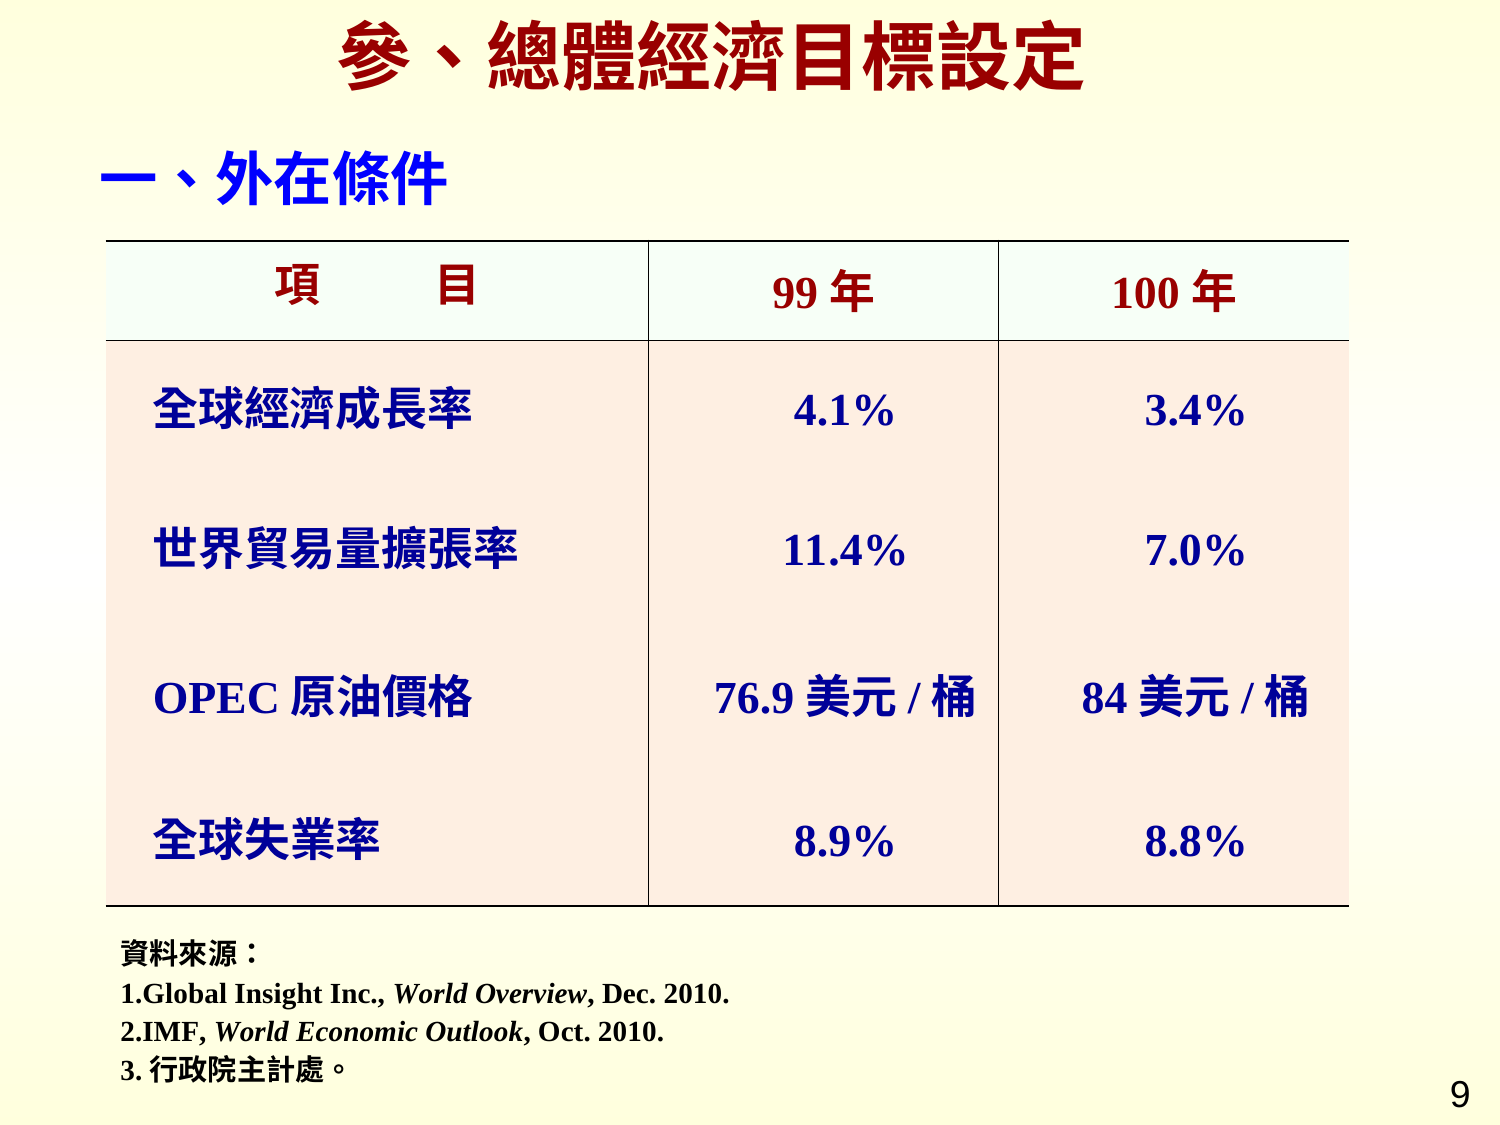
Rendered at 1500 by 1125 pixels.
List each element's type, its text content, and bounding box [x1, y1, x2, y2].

table_cell 76.9美元/桶 [649, 622, 998, 764]
table_cell OPEC原油價格 [106, 622, 648, 764]
table_cell 8.9% [649, 764, 998, 905]
table_cell 7.0% [999, 468, 1349, 622]
table_cell 4.1% [649, 341, 998, 468]
table_cell 全球經濟成長率 [106, 341, 648, 468]
table_cell 11.4% [649, 468, 998, 622]
table_header 99年 [649, 242, 998, 340]
text_box 參、總體經濟目標設定 [53, 19, 1371, 107]
table_cell 84美元/桶 [999, 622, 1349, 764]
table_cell 全球失業率 [106, 764, 648, 905]
table_cell 8.8% [999, 764, 1349, 905]
table_header 100年 [999, 242, 1349, 340]
text_box 一、外在條件 [41, 120, 502, 220]
text_box 資料來源： 1.Global Insight Inc., World Overview, Dec. 2010. 2.IMF, World Economic Outlook, Oct. 2010. 3.行政院主計處。 [105, 931, 1158, 1095]
table_cell 3.4% [999, 341, 1349, 468]
table_header 項 目 [106, 242, 648, 340]
table_cell 世界貿易量擴張率 [106, 468, 648, 622]
